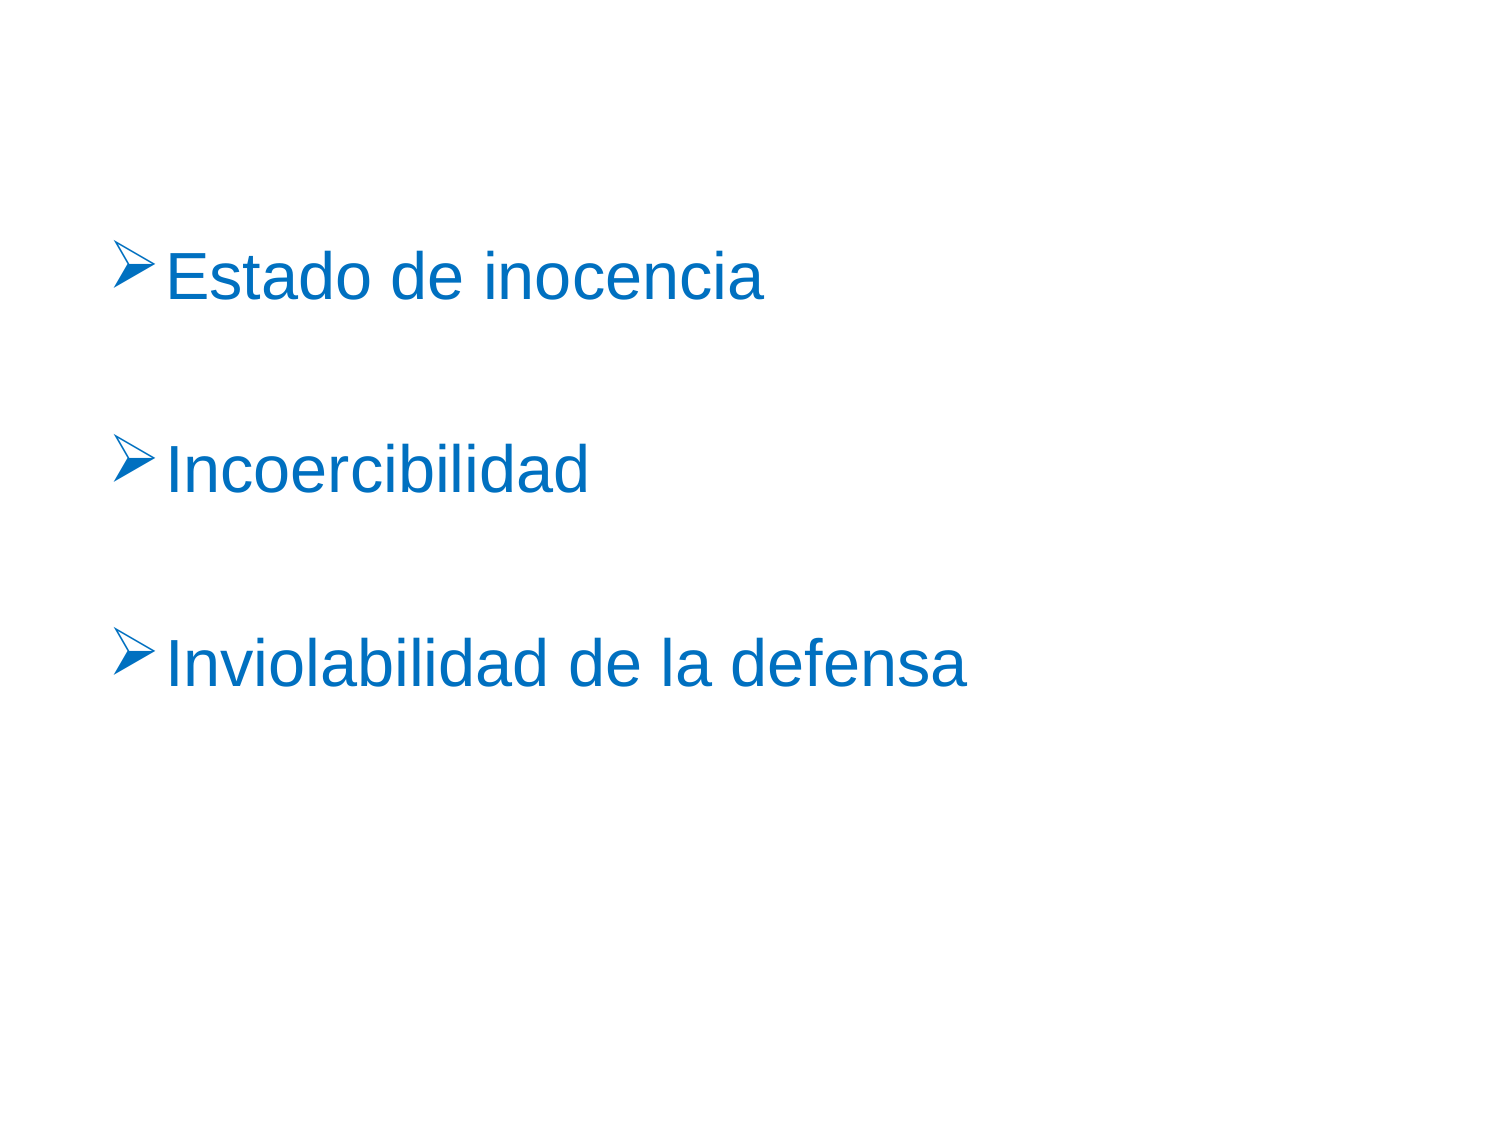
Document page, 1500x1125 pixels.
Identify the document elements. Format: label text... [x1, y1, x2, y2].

list Estado de inocencia Incoercibilidad Inviolabilidad de la defensa [93, 128, 1426, 1006]
